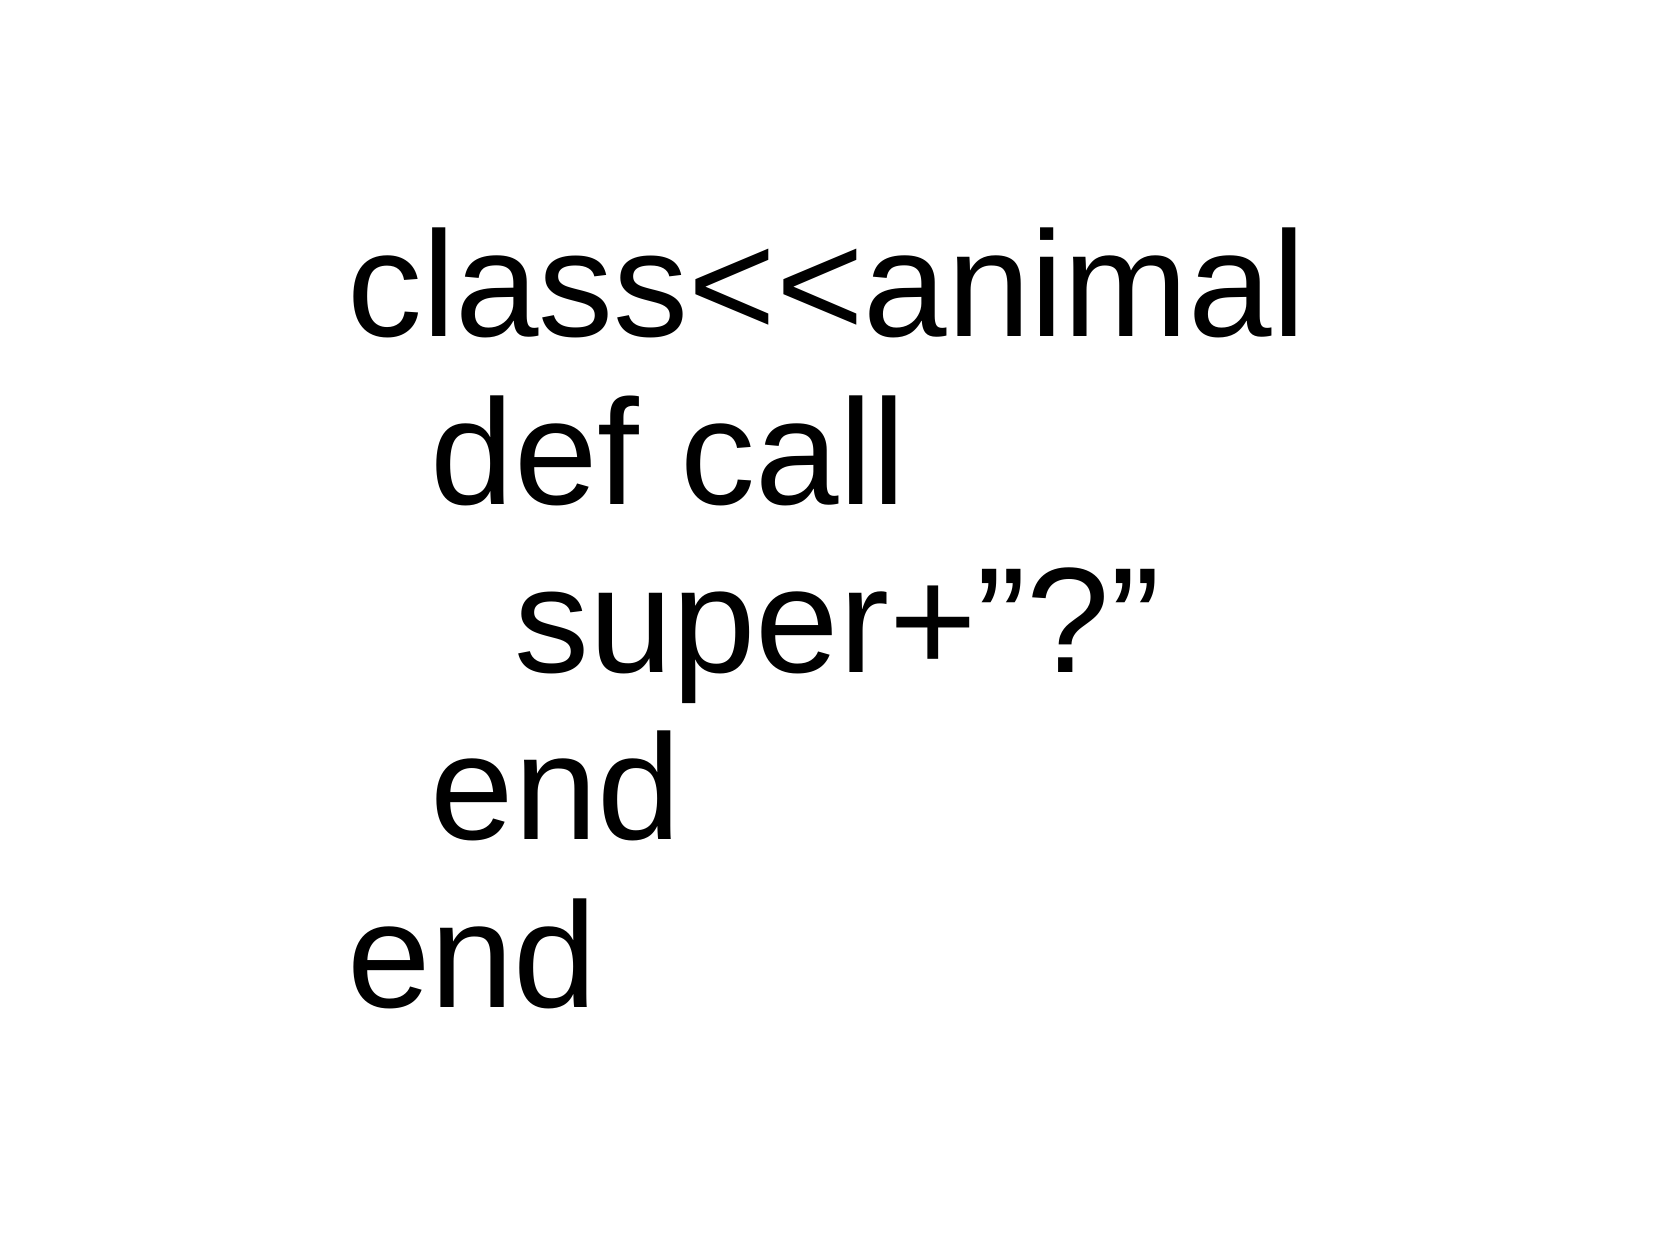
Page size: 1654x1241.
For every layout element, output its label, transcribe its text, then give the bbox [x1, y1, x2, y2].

text_box class<<animal def call super+”?” end end [332, 193, 1322, 1047]
